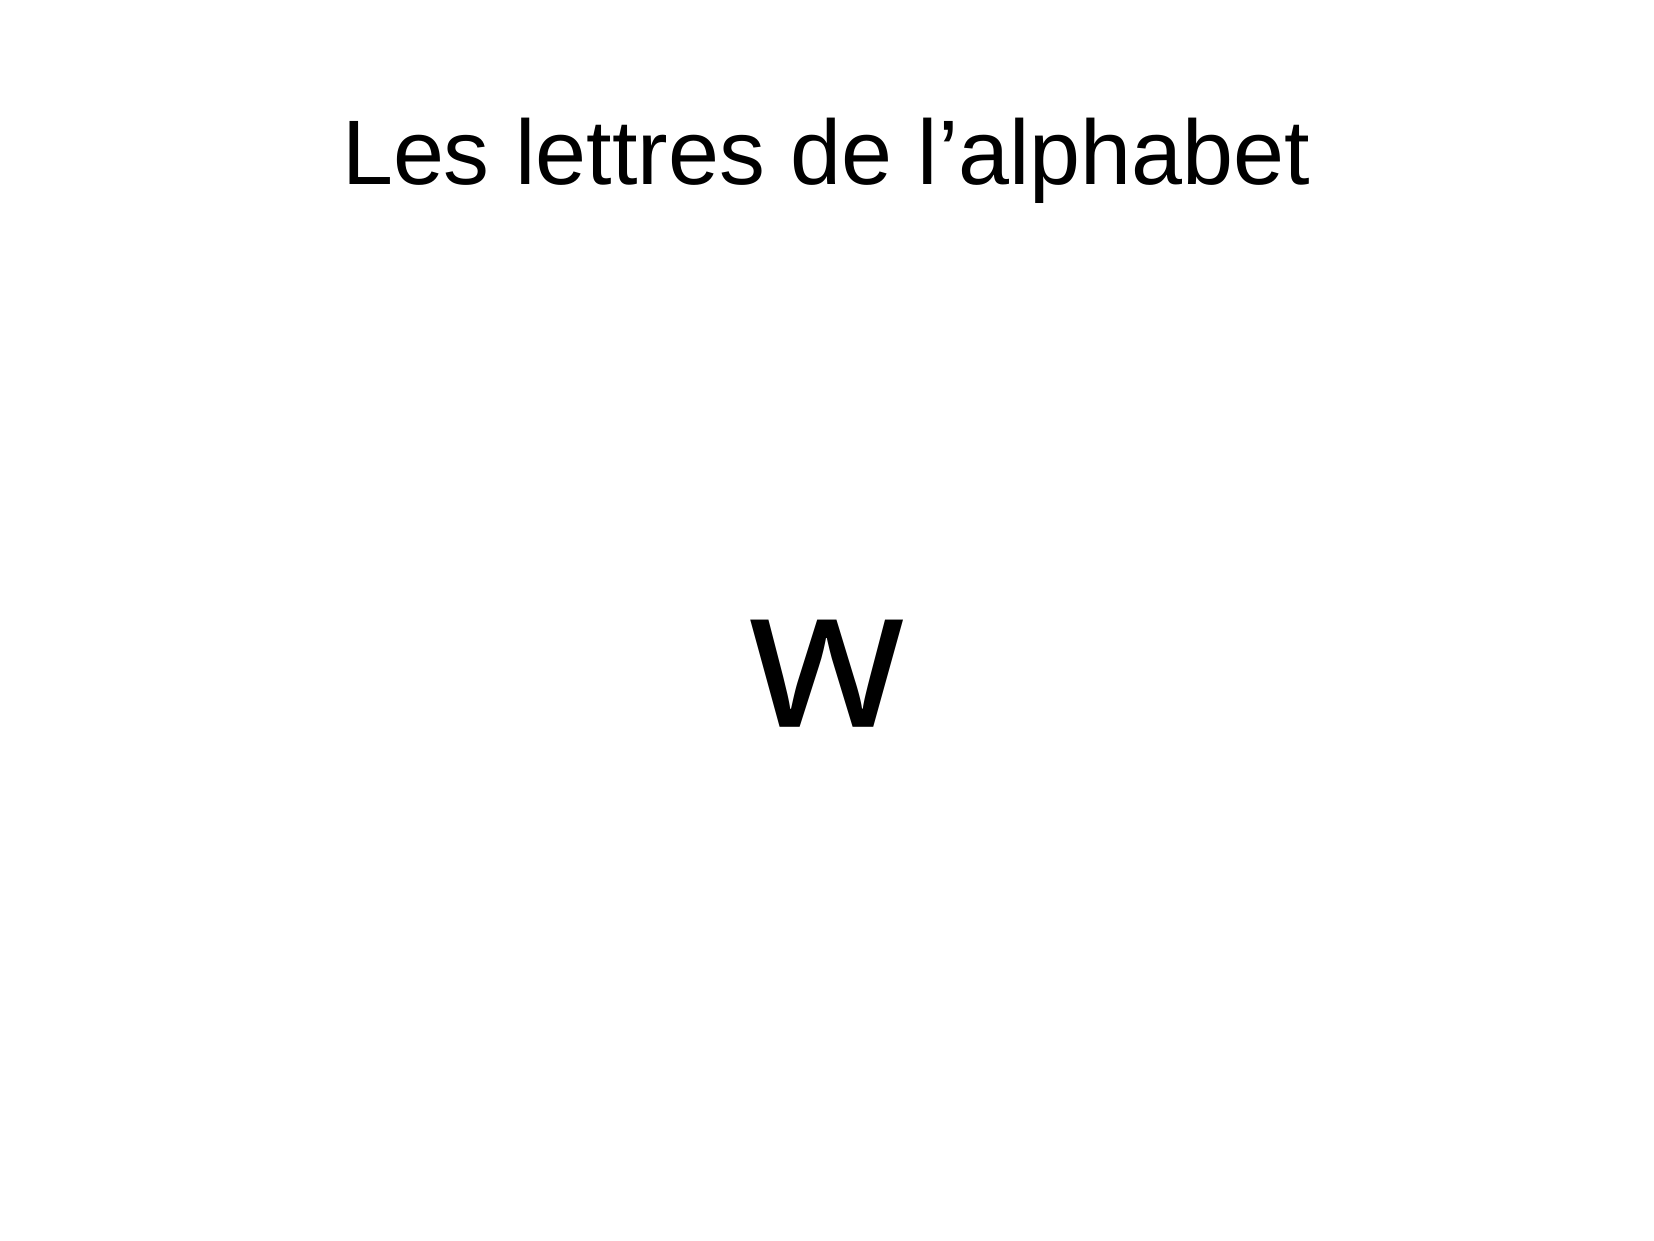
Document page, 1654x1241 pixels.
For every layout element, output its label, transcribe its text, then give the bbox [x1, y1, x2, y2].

title Les lettres de l’alphabet [82, 49, 1571, 257]
subtitle w [82, 290, 1571, 1010]
